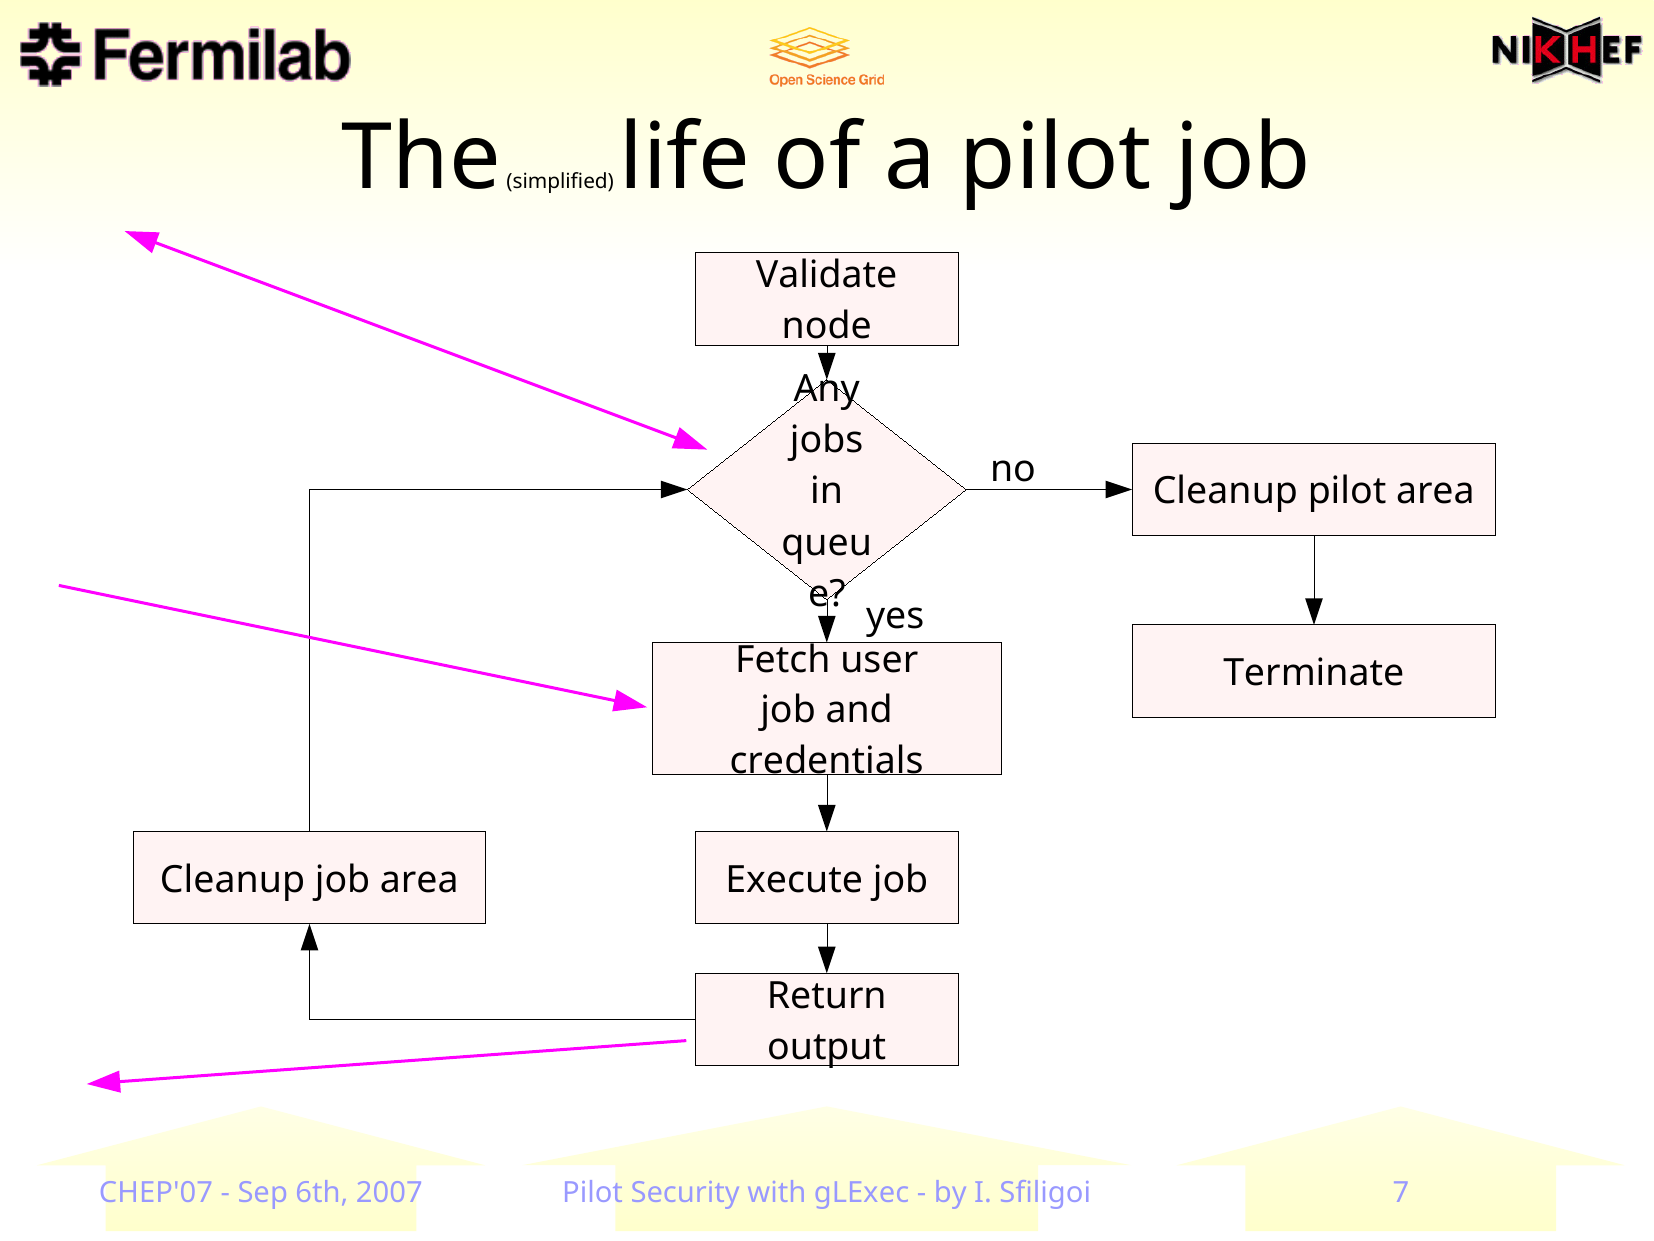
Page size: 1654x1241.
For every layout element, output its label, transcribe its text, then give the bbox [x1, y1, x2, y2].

text_box yes [851, 581, 936, 640]
title The (simplified) life of a pilot job [82, 49, 1571, 257]
text_box Any jobs in queue? [687, 383, 966, 600]
text_box Return output [695, 973, 959, 1066]
text_box no [975, 434, 1050, 492]
text_box Validate node [695, 252, 959, 346]
text_box Cleanup job area [133, 831, 486, 924]
picture [1492, 16, 1643, 84]
text_box Fetch user job and credentials [652, 642, 1002, 775]
picture [20, 22, 351, 87]
picture [769, 26, 884, 49]
text_box Terminate [1132, 624, 1496, 718]
text_box Cleanup pilot area [1132, 443, 1496, 536]
text_box Execute job [695, 831, 959, 924]
